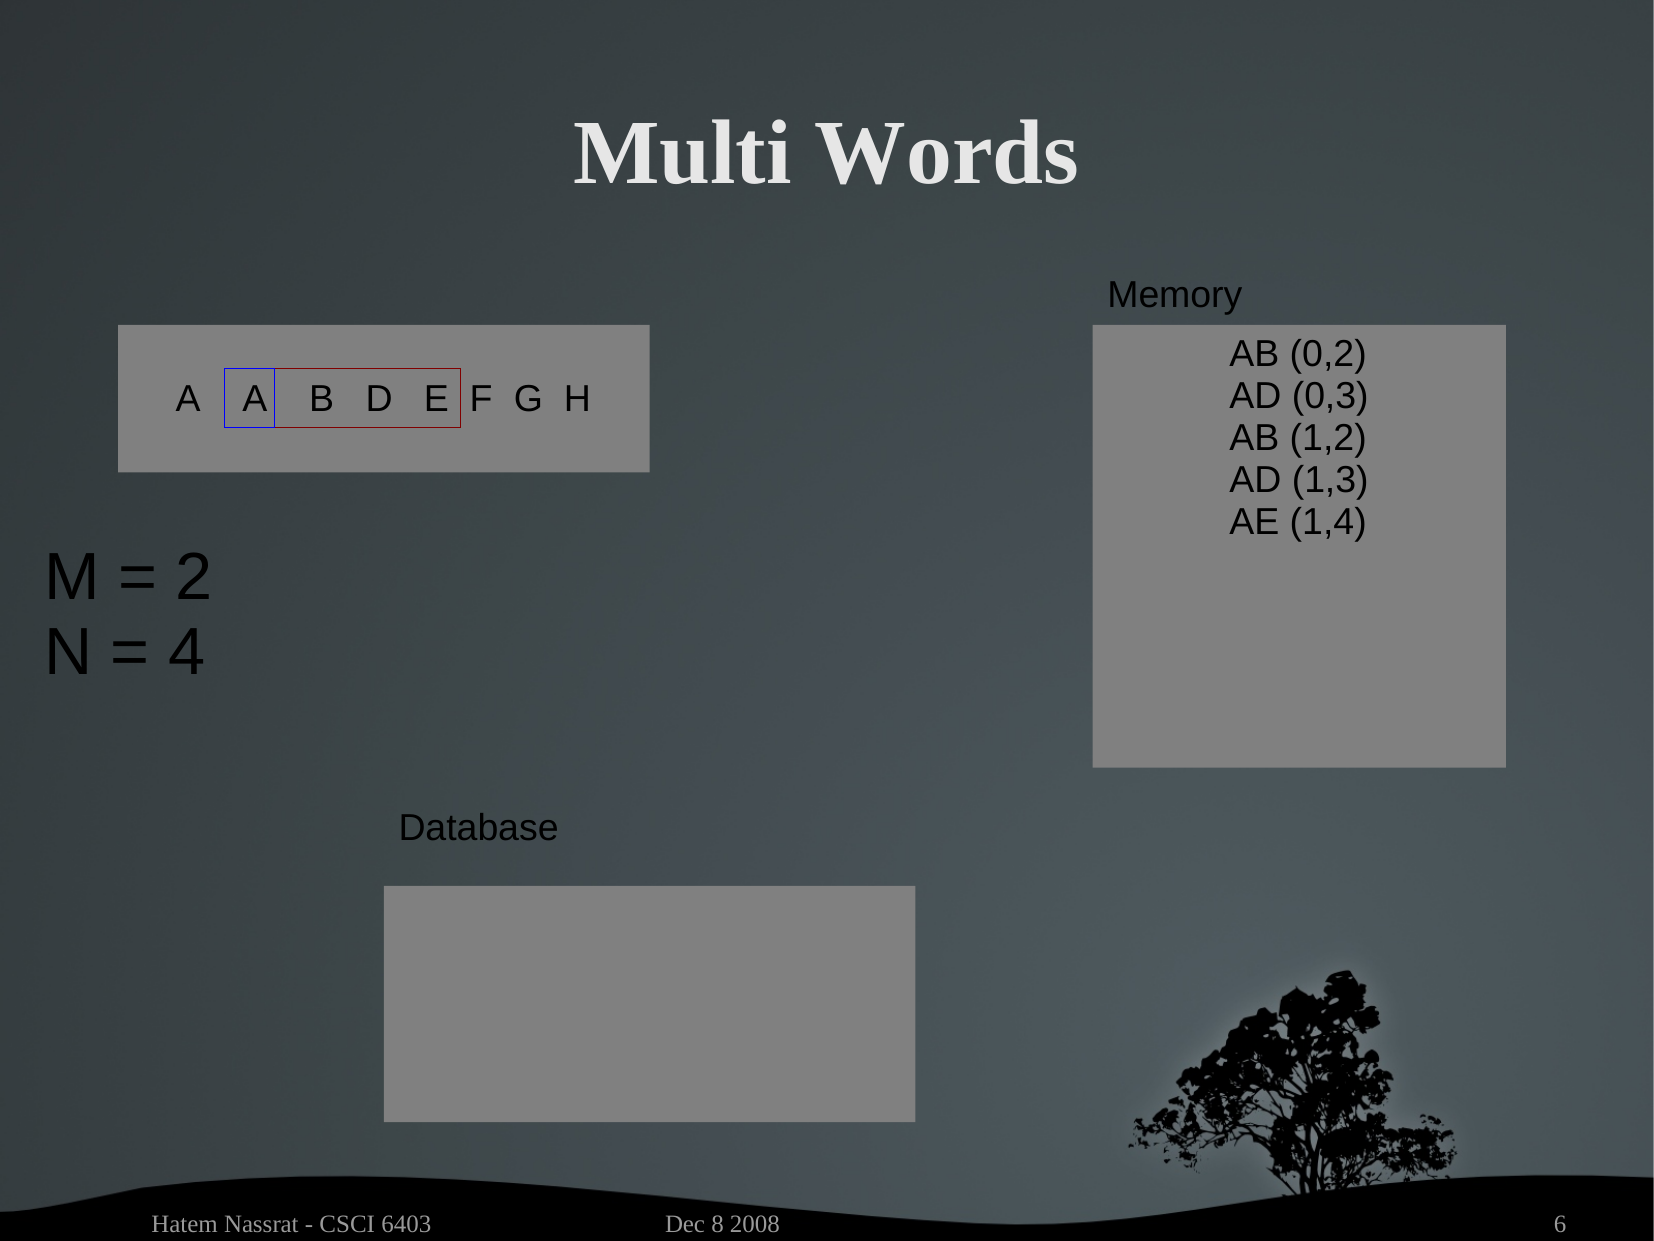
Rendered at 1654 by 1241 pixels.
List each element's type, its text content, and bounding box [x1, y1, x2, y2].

picture [0, 0, 1654, 1241]
text_box Database [383, 799, 591, 857]
text_box AB (0,2) AD (0,3) AB (1,2) AD (1,3) AE (1,4) [1092, 324, 1506, 768]
text_box A A B D E F G H [118, 324, 650, 473]
text_box M = 2 N = 4 [29, 531, 237, 695]
text_box Memory [1092, 265, 1258, 323]
title Multi Words [82, 49, 1571, 257]
text_box [383, 885, 916, 1123]
